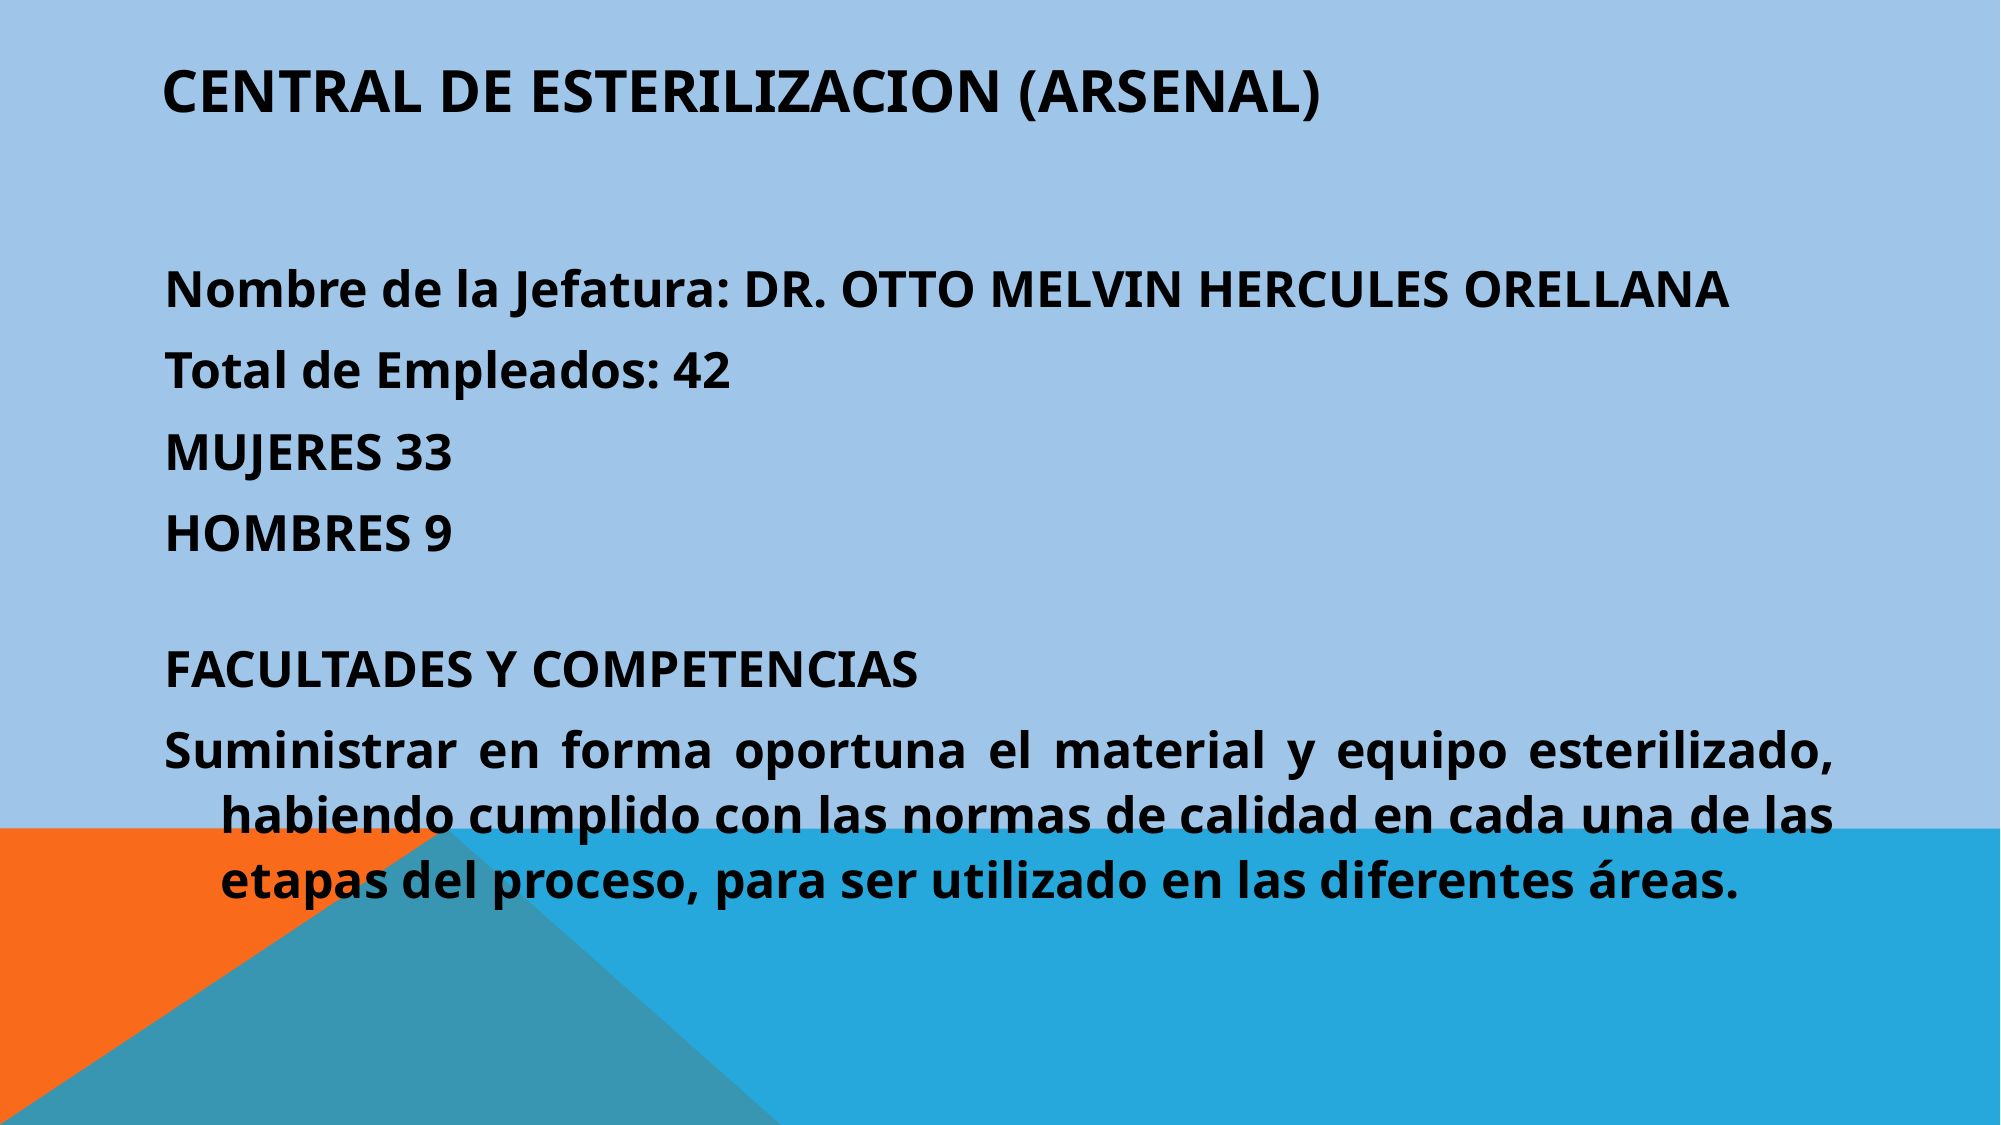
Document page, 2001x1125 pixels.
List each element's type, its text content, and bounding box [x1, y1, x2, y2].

text_box Nombre de la Jefatura: DR. OTTO MELVIN HERCULES ORELLANA Total de Empleados: 42 MUJERES 33 HOMBRES 9 FACULTADES Y COMPETENCIAS Suministrar en forma oportuna el material y equipo esterilizado, habiendo cumplido con las normas de calidad en cada una de las etapas del proceso, para ser utilizado en las diferentes áreas. [149, 244, 1850, 956]
text_box CENTRAL DE ESTERILIZACION (ARSENAL) [146, 46, 1847, 216]
